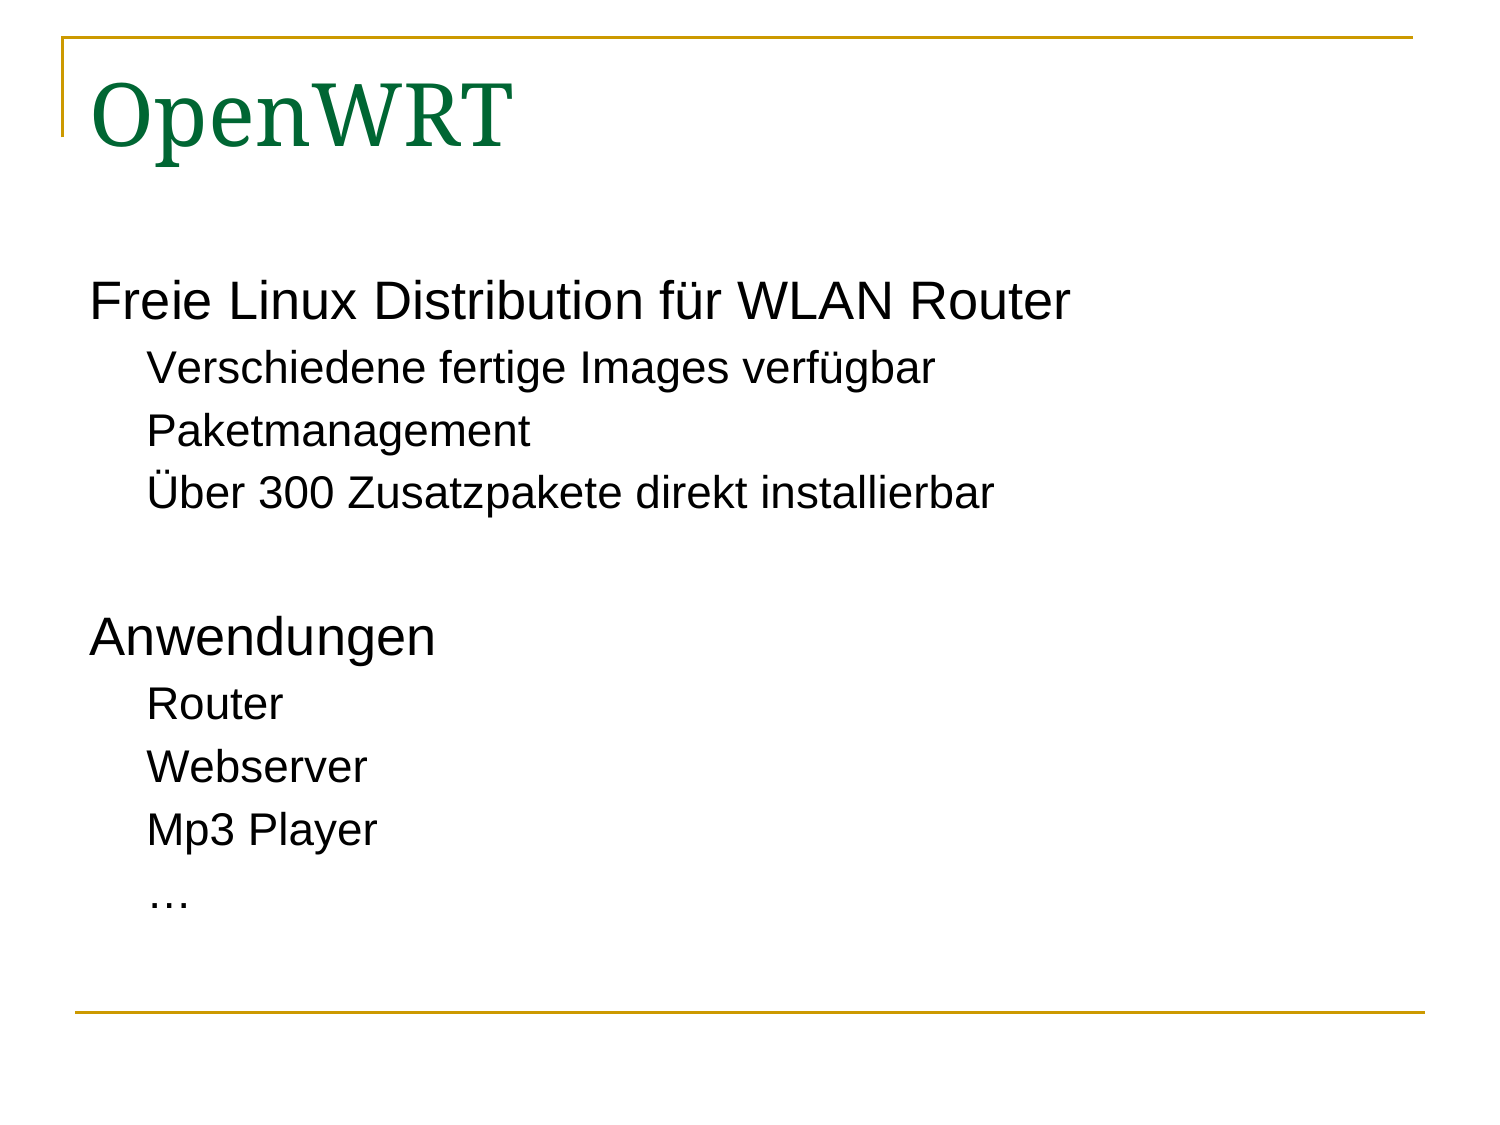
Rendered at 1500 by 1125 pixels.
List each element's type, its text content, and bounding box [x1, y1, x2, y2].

list Freie Linux Distribution für WLAN Router Verschiedene fertige Images verfügbar Paketmanagement Über 300 Zusatzpakete direkt installierbar Anwendungen Router Webserver Mp3 Player … [75, 262, 1426, 1098]
title OpenWRT [75, 45, 1426, 233]
